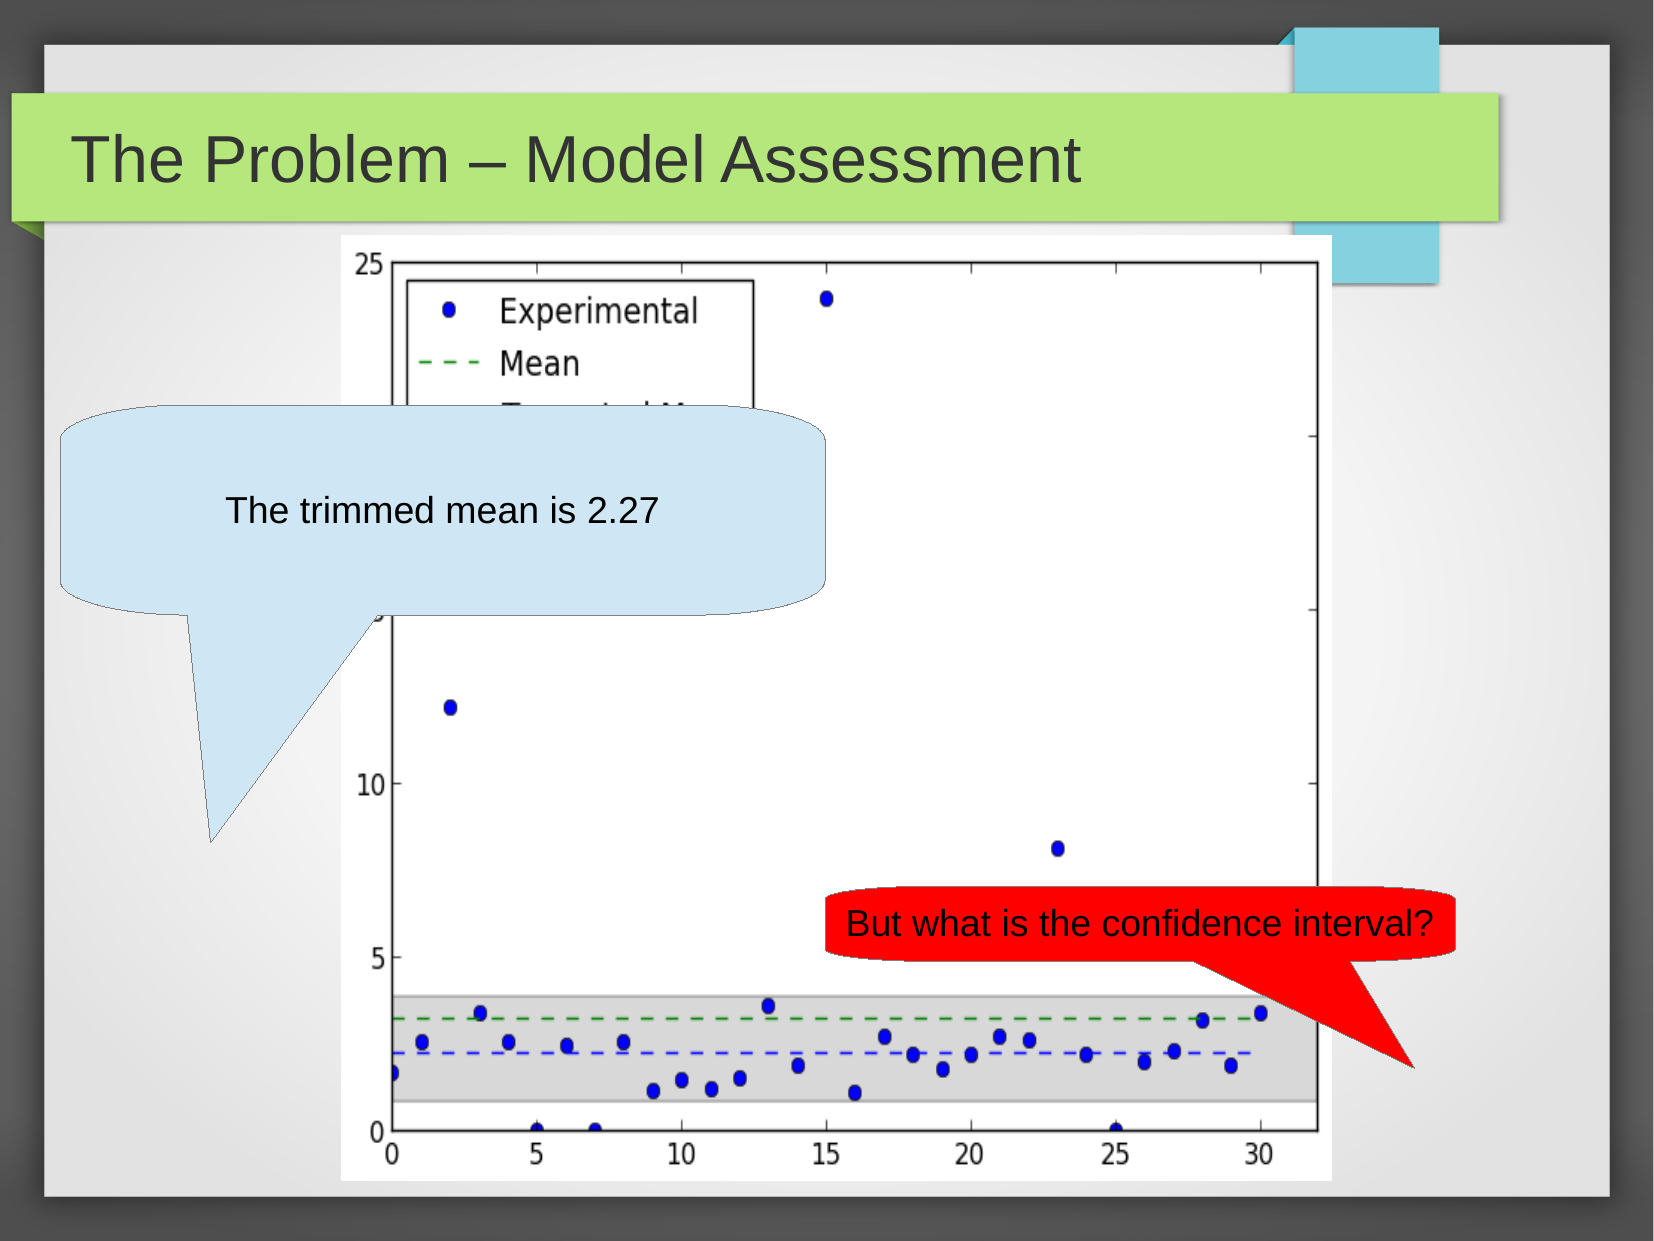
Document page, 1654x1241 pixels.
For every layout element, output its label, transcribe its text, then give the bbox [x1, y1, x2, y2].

text_box The trimmed mean is 2.27 [60, 405, 826, 843]
picture [0, 0, 1654, 1241]
title The Problem – Model Assessment [70, 106, 1591, 213]
text_box But what is the confidence interval? [825, 886, 1456, 1069]
